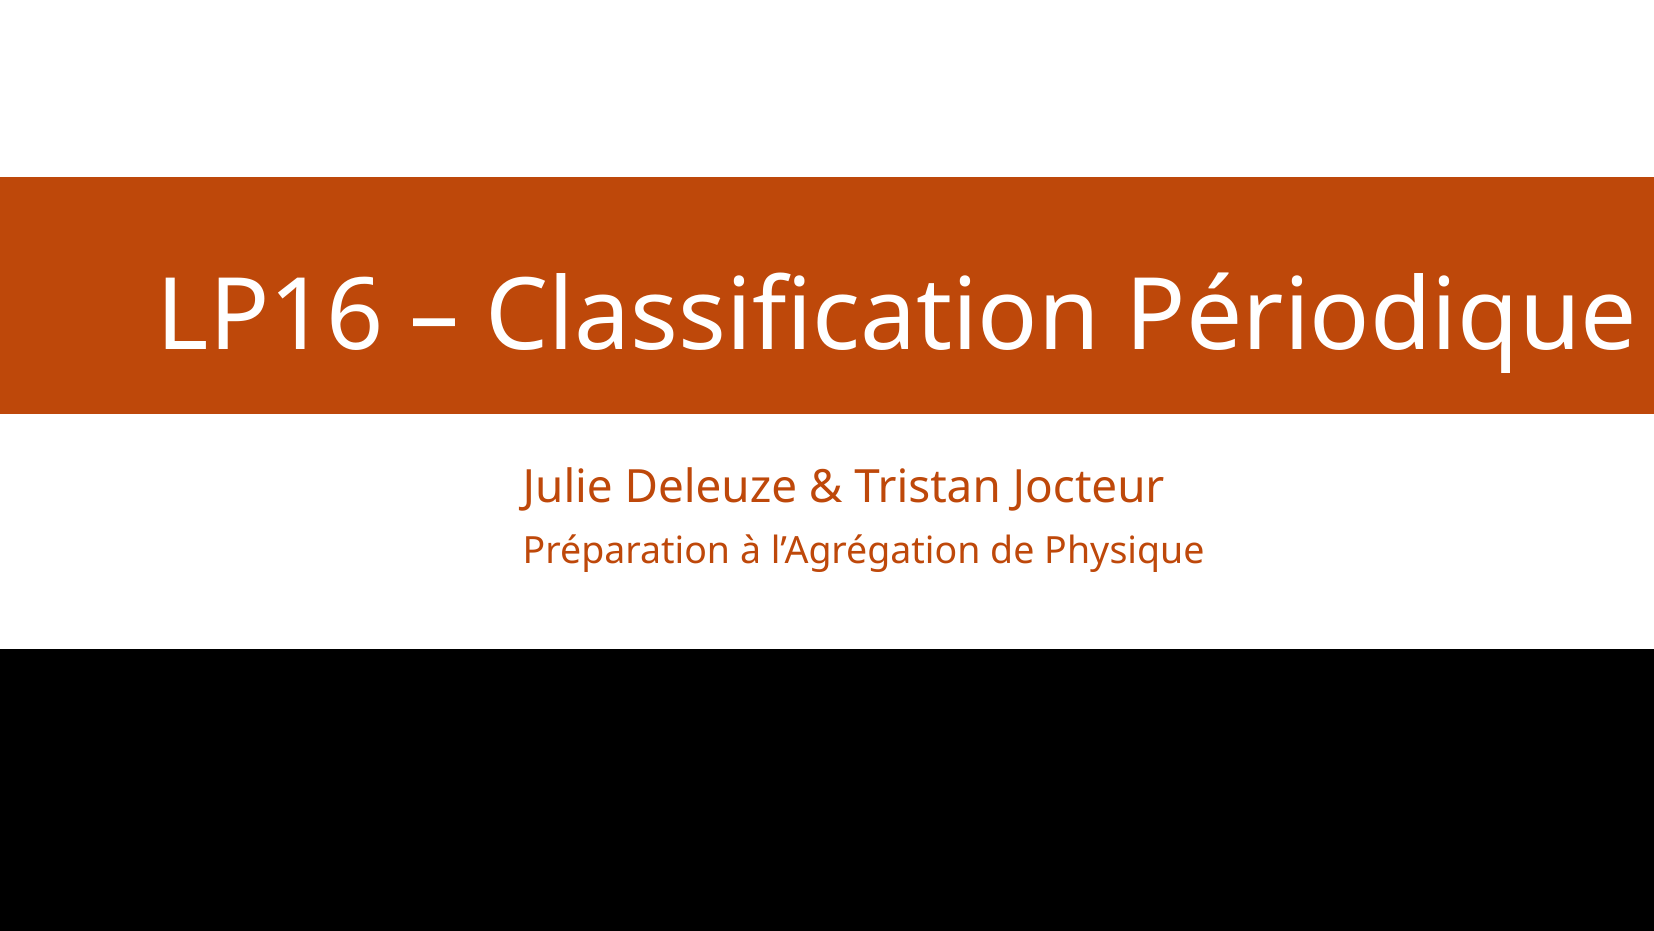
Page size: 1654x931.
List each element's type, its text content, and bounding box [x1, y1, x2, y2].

text_box [0, 649, 1654, 931]
text_box Julie Deleuze & Tristan Jocteur [507, 446, 1146, 515]
text_box [0, 177, 1654, 414]
text_box LP16 – Classification Périodique [141, 234, 1524, 378]
text_box Préparation à l’Agrégation de Physique [507, 515, 1152, 579]
